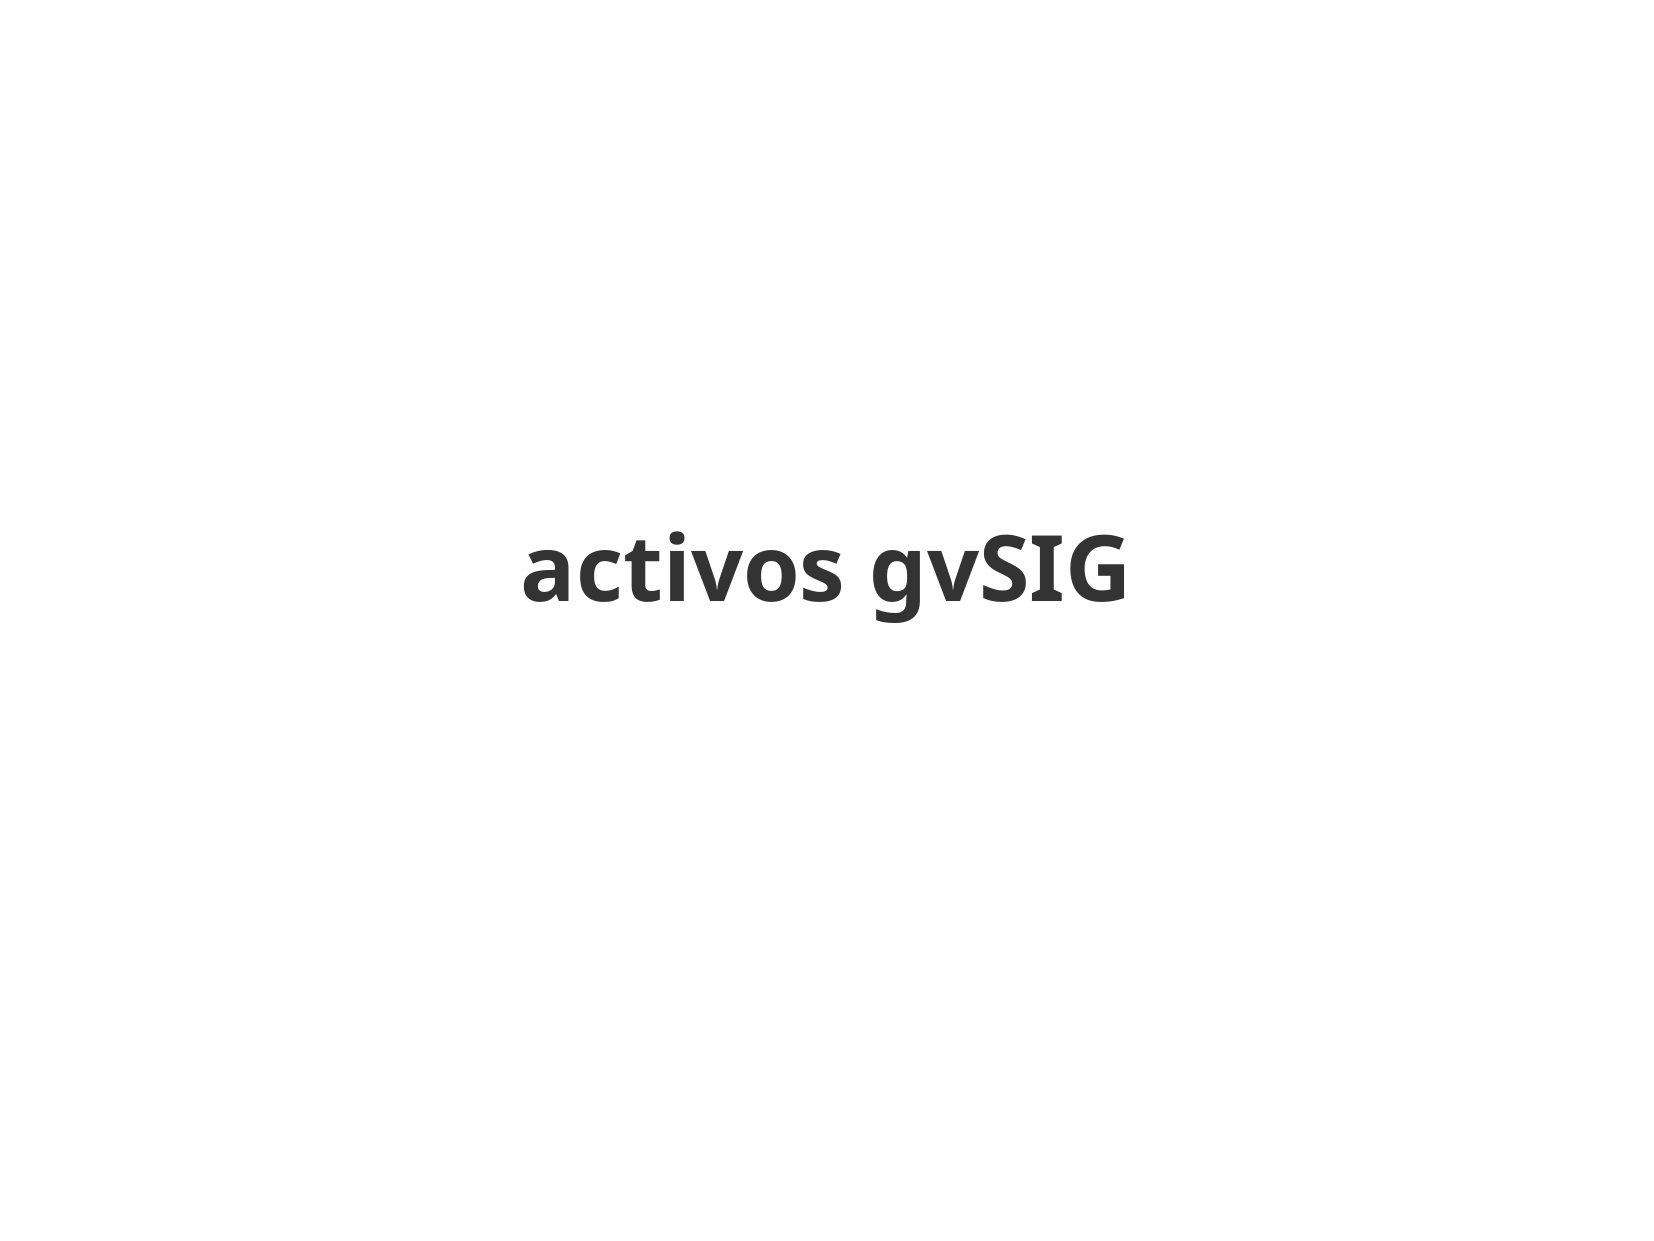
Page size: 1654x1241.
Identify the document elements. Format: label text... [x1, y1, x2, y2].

title activos gvSIG [82, 462, 1571, 670]
